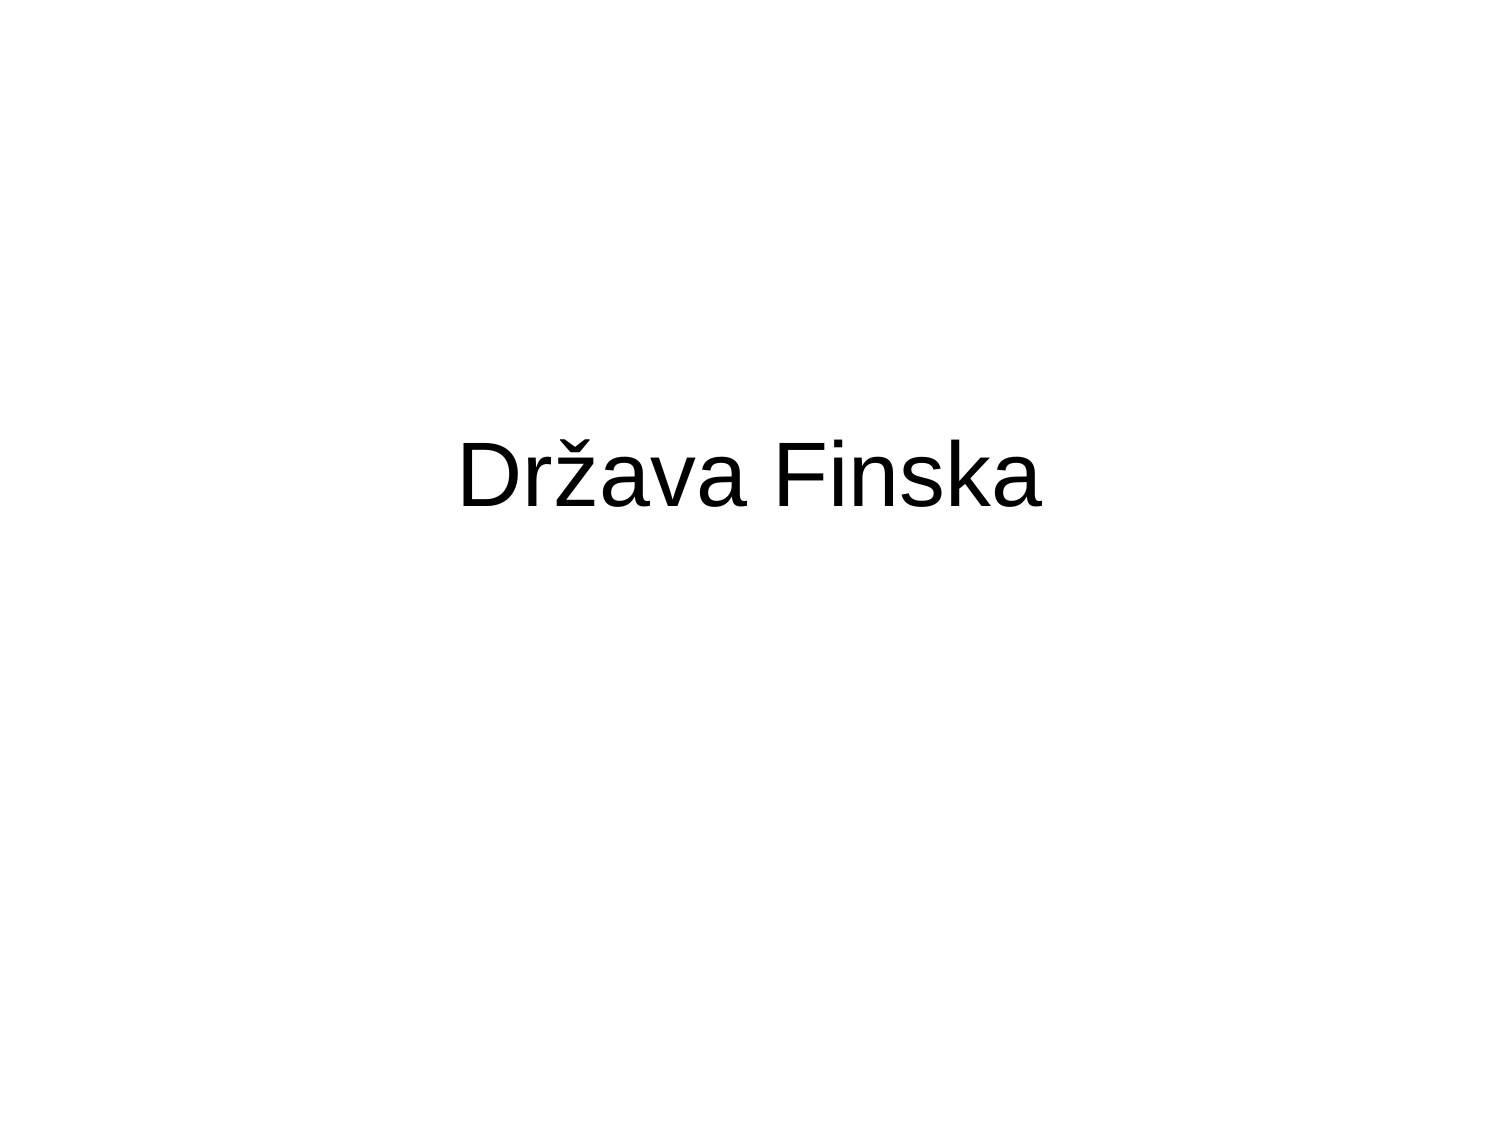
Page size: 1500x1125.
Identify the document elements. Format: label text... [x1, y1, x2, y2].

title Država Finska [112, 349, 1388, 591]
